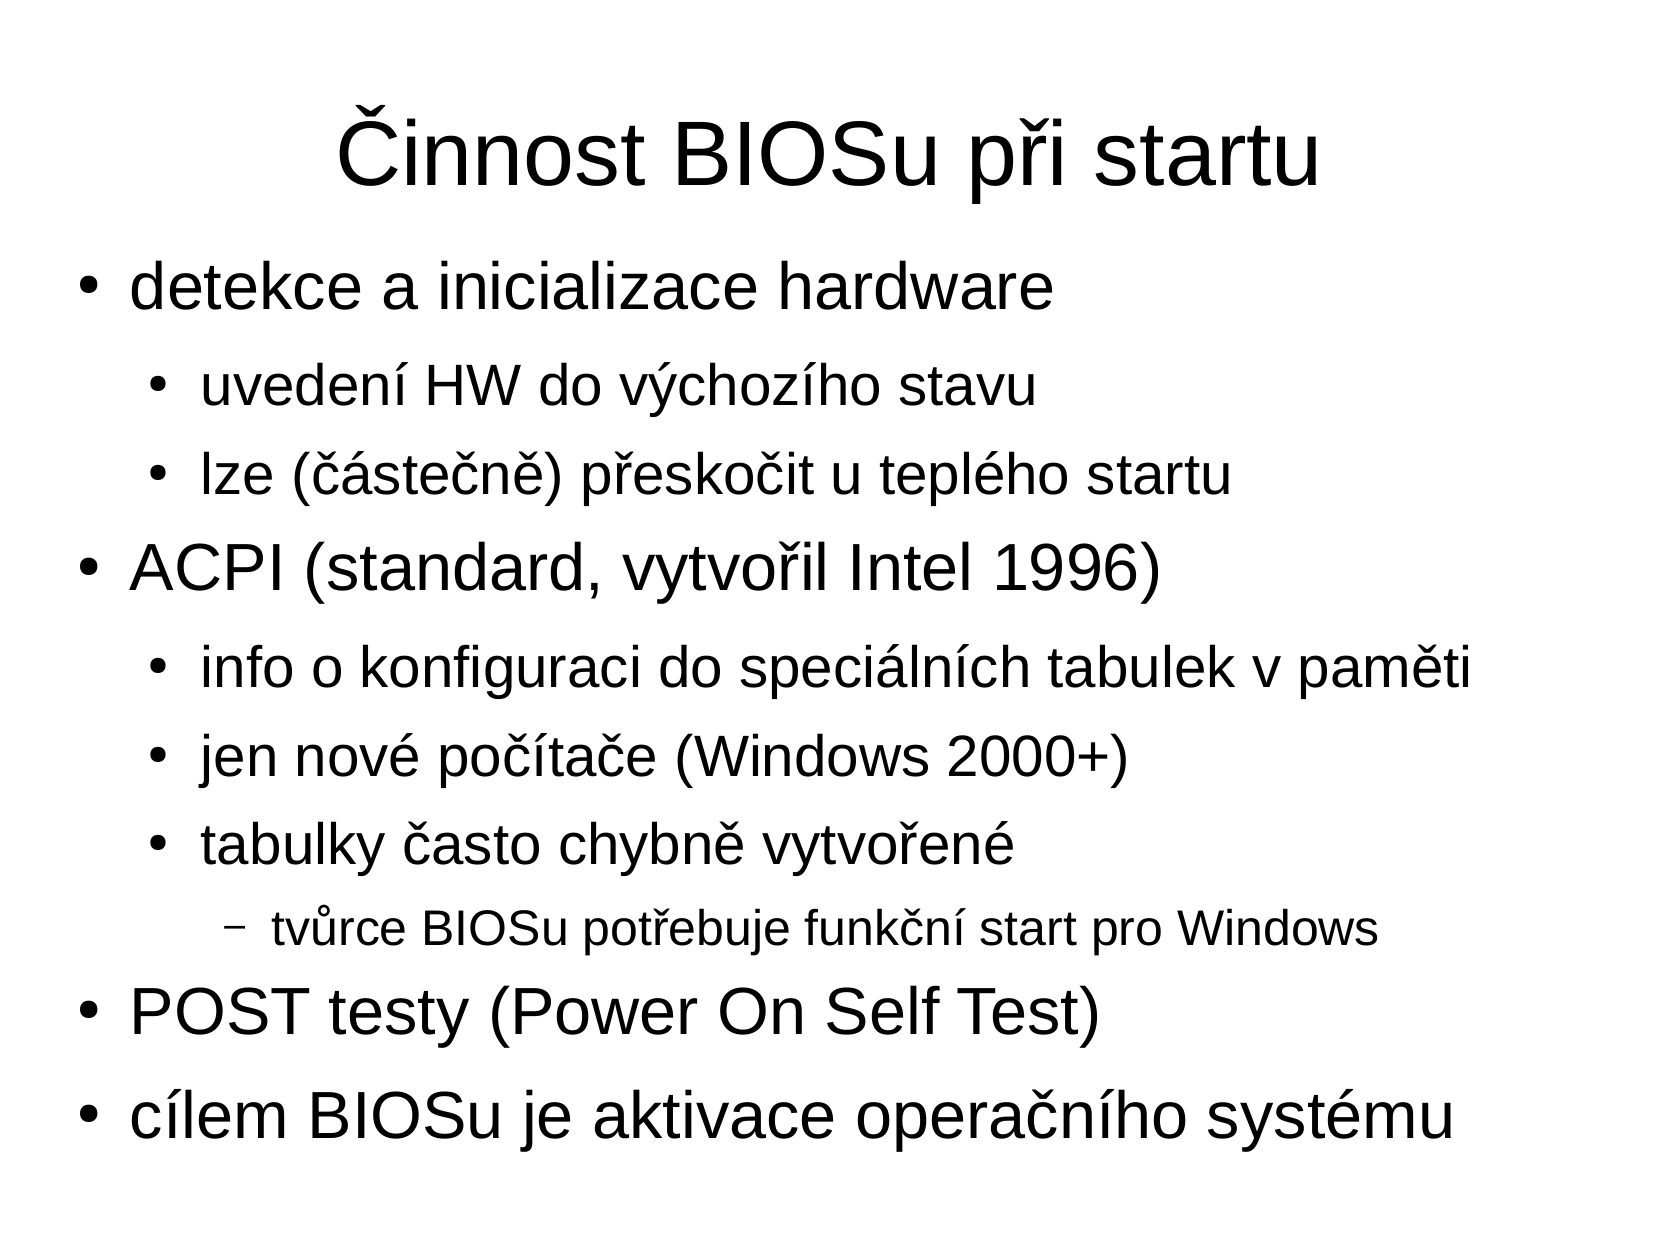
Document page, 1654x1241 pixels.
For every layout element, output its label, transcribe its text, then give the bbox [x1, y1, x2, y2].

list detekce a inicializace hardware uvedení HW do výchozího stavu lze (částečně) přeskočit u teplého startu ACPI (standard, vytvořil Intel 1996) info o konfiguraci do speciálních tabulek v paměti jen nové počítače (Windows 2000+) tabulky často chybně vytvořené tvůrce BIOSu potřebuje funkční start pro Windows POST testy (Power On Self Test) cílem BIOSu je aktivace operačního systému [59, 248, 1625, 1154]
title Činnost BIOSu při startu [88, 59, 1571, 248]
